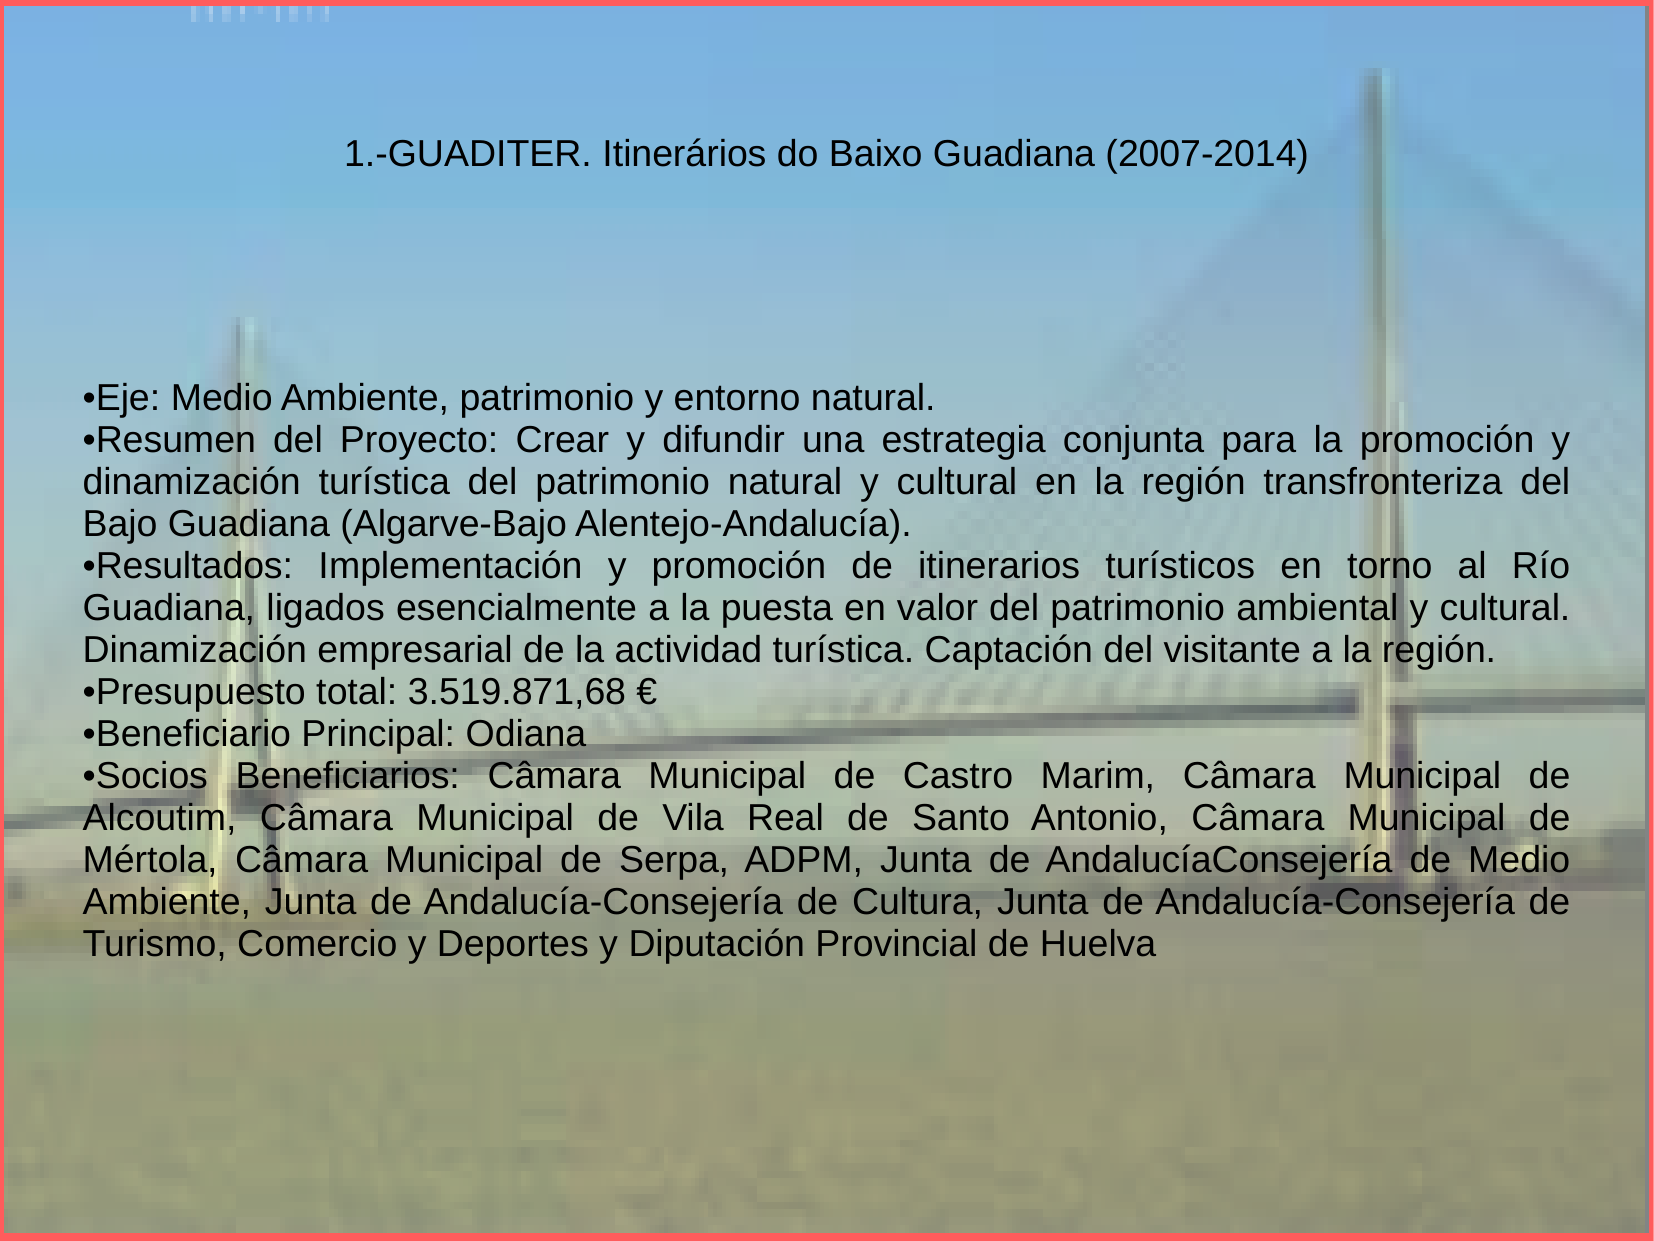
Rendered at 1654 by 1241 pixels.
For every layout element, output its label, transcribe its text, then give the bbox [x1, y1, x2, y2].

subtitle •Eje: Medio Ambiente, patrimonio y entorno natural. •Resumen del Proyecto: Crear y difundir una estrategia conjunta para la promoción y dinamización turística del patrimonio natural y cultural en la región transfronteriza del Bajo Guadiana (Algarve-Bajo Alentejo-Andalucía). •Resultados: Implementación y promoción de itinerarios turísticos en torno al Río Guadiana, ligados esencialmente a la puesta en valor del patrimonio ambiental y cultural. Dinamización empresarial de la actividad turística. Captación del visitante a la región. •Presupuesto total: 3.519.871,68 € •Beneficiario Principal: Odiana •Socios Beneficiarios: Câmara Municipal de Castro Marim, Câmara Municipal de Alcoutim, Câmara Municipal de Vila Real de Santo Antonio, Câmara Municipal de Mértola, Câmara Municipal de Serpa, ADPM, Junta de AndalucíaConsejería de Medio Ambiente, Junta de Andalucía-Consejería de Cultura, Junta de Andalucía-Consejería de Turismo, Comercio y Deportes y Diputación Provincial de Huelva [82, 289, 1571, 1010]
title 1.-GUADITER. Itinerários do Baixo Guadiana (2007-2014) [82, 49, 1571, 257]
